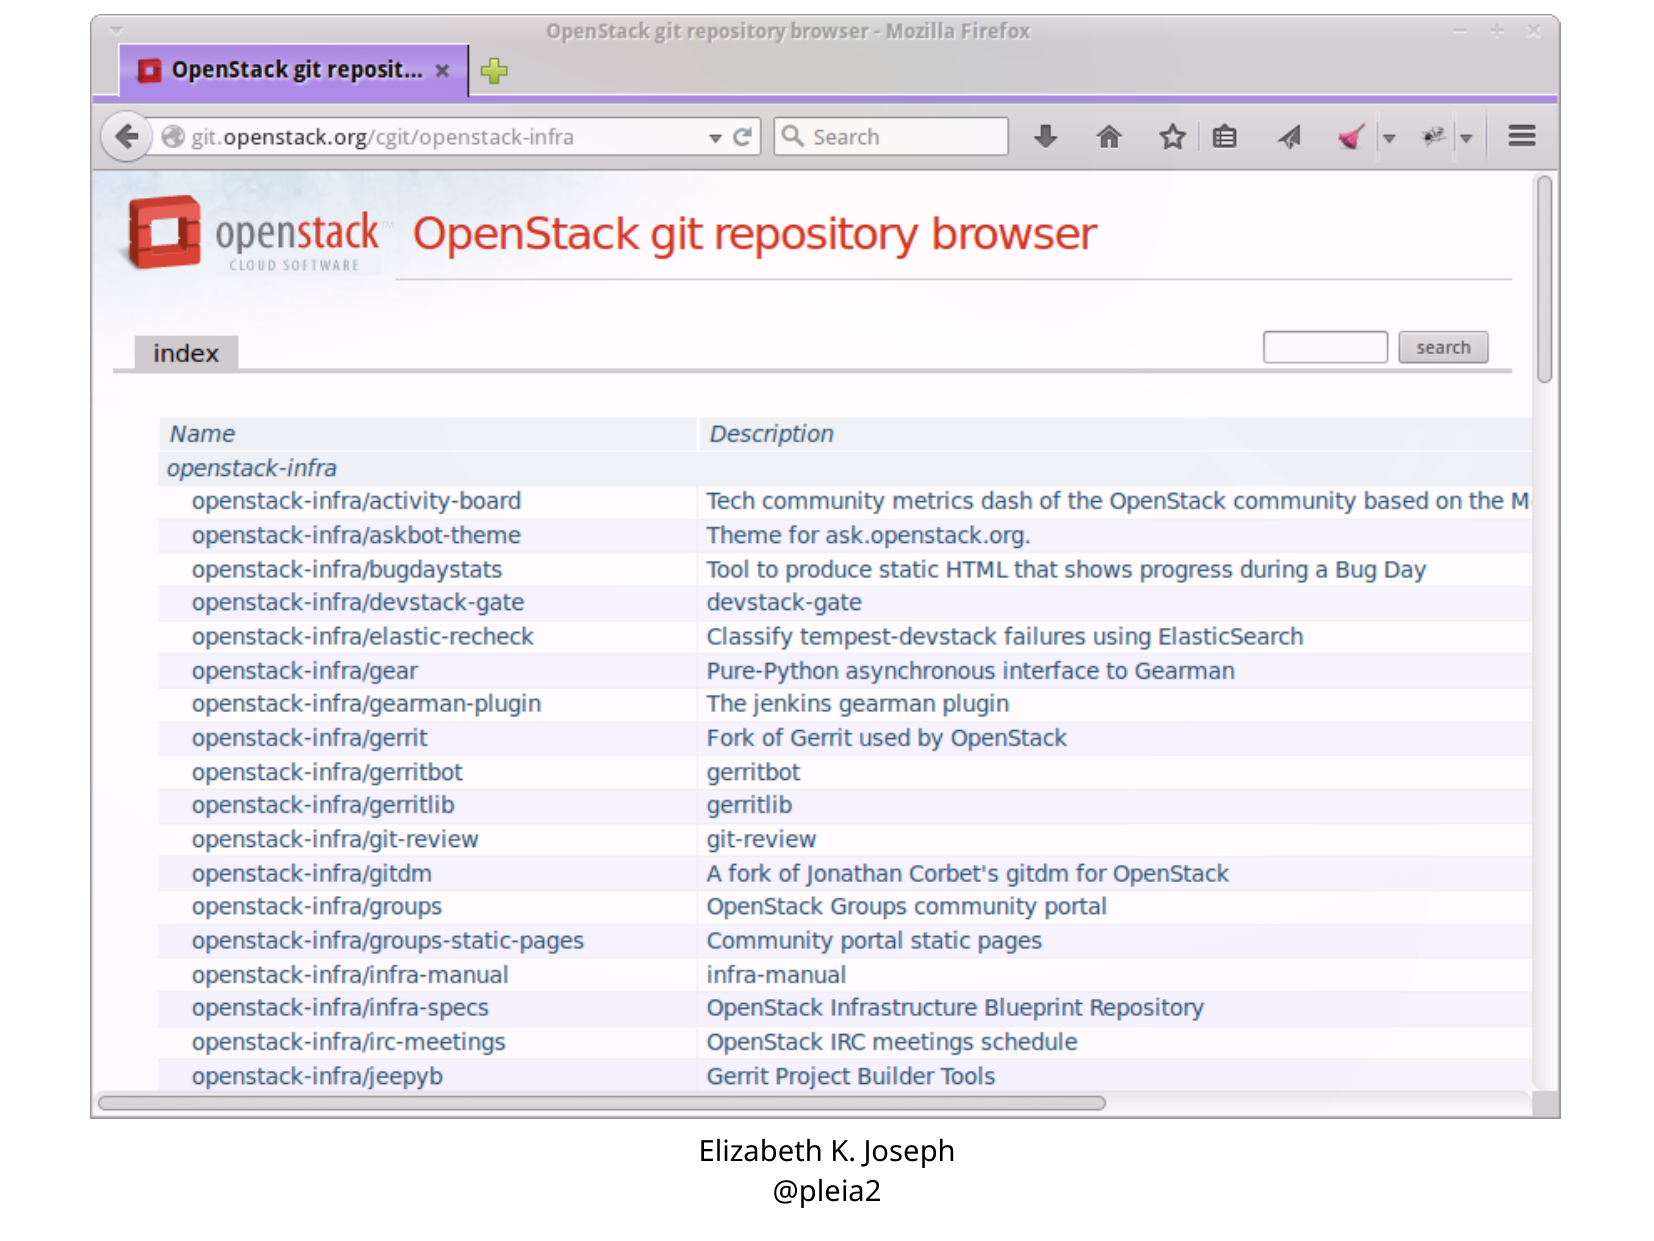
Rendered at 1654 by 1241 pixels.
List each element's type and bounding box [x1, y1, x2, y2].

picture [90, 14, 1561, 1119]
